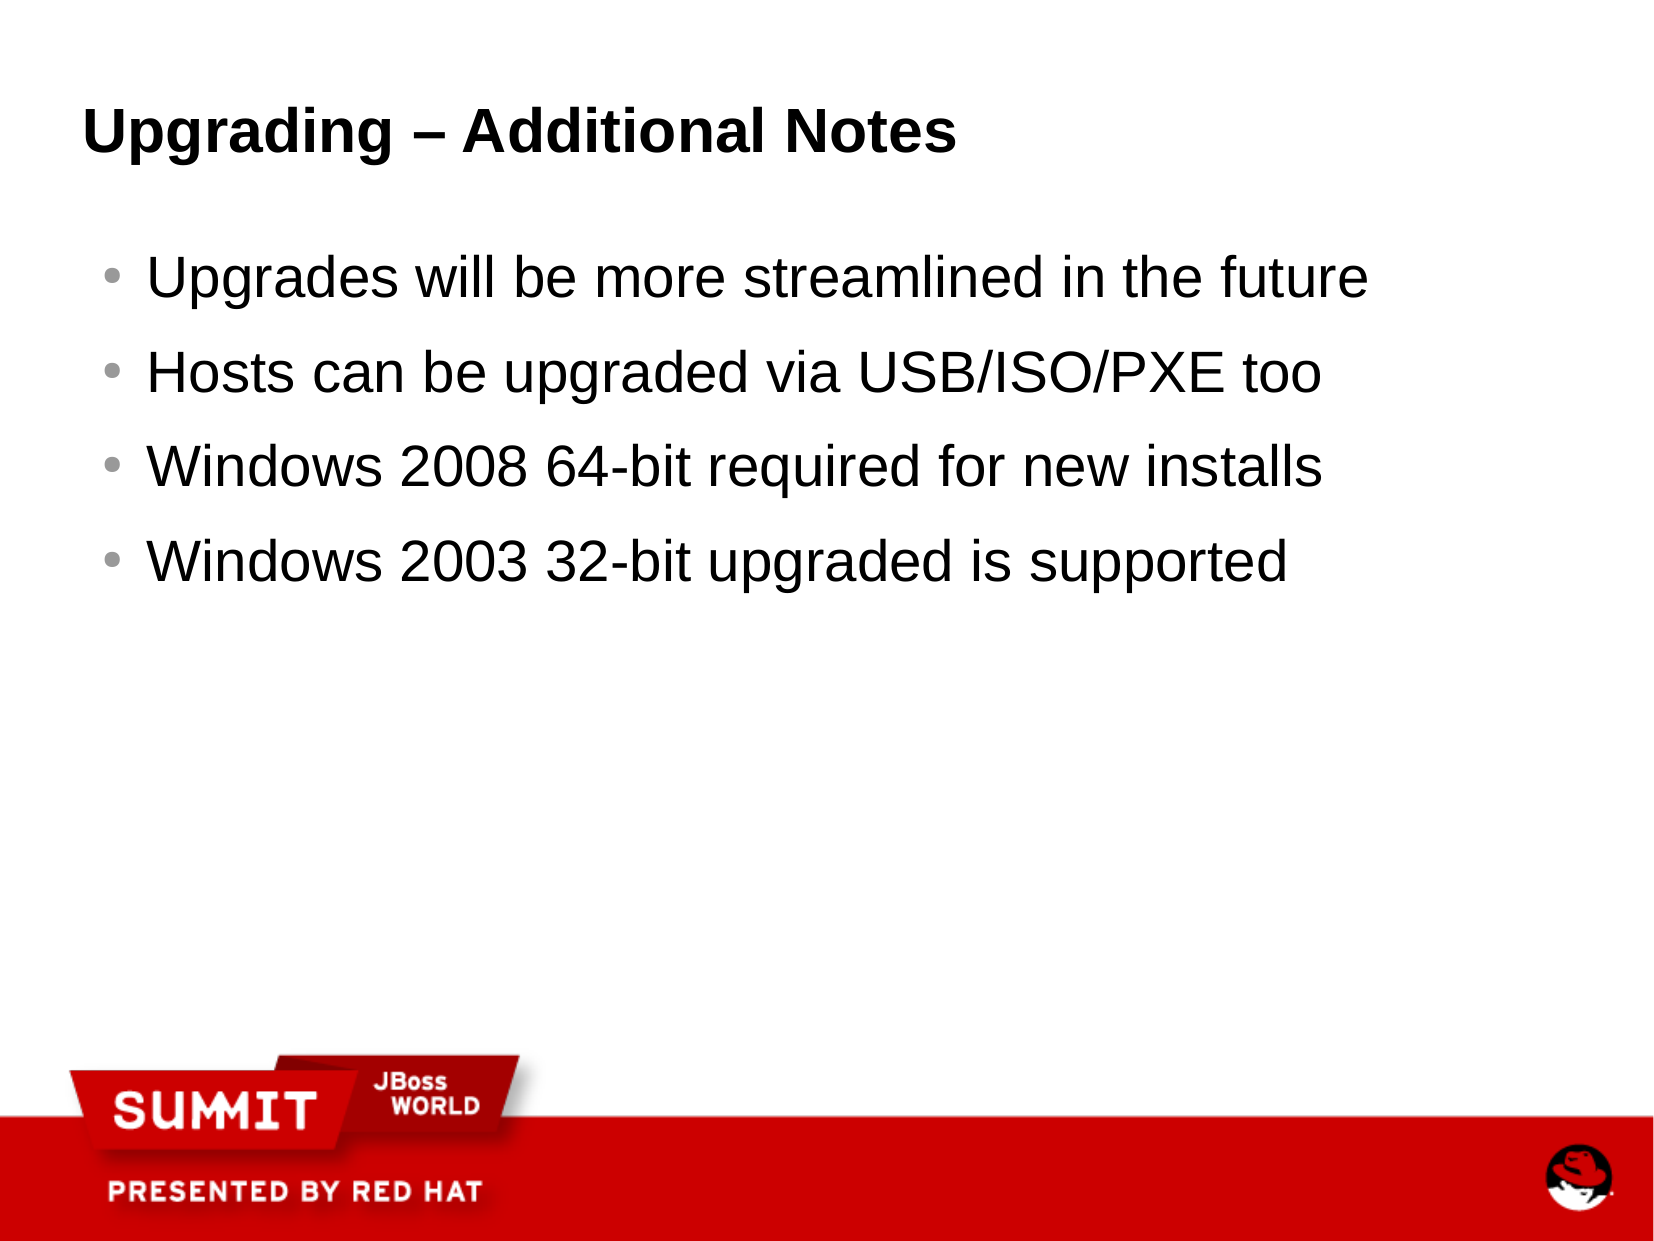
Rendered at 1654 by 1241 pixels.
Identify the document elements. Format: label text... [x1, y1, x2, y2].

title Upgrading – Additional Notes [82, 45, 1571, 218]
list Upgrades will be more streamlined in the future Hosts can be upgraded via USB/ISO/PXE too Windows 2008 64-bit required for new installs Windows 2003 32-bit upgraded is supported [86, 244, 1576, 1024]
picture [0, 1043, 1654, 1241]
